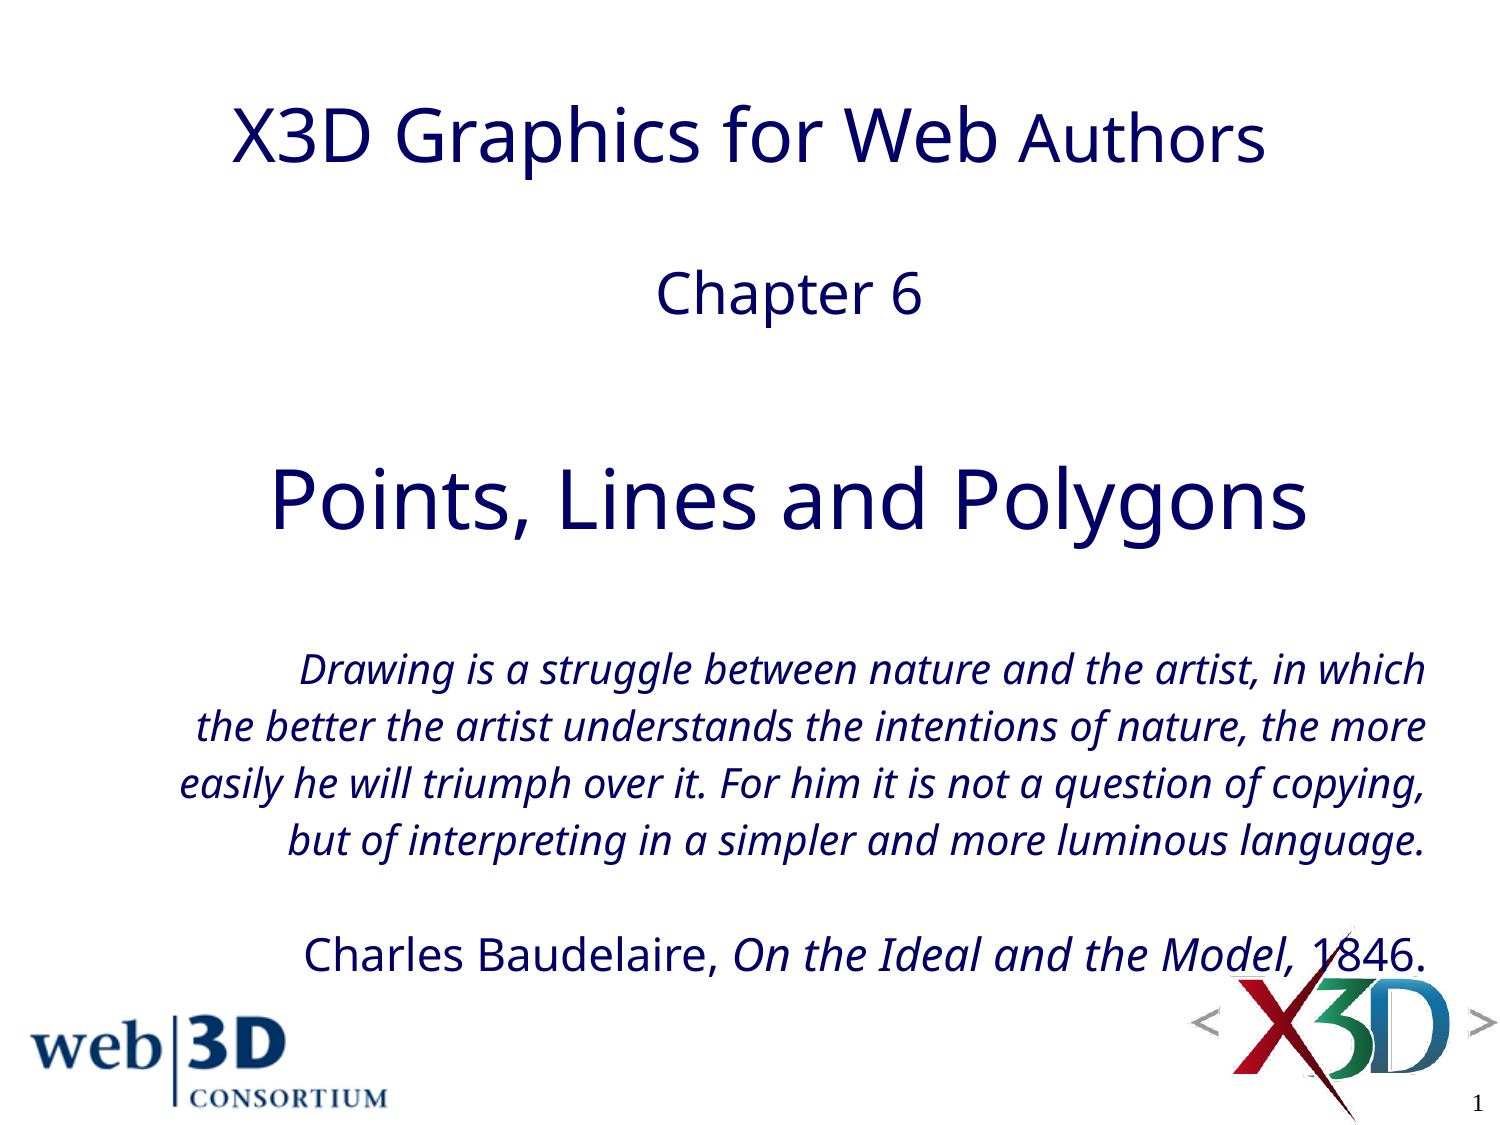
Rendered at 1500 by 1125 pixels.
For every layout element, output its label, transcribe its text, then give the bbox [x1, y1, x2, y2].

picture [1187, 926, 1500, 1125]
picture [12, 998, 413, 1118]
title X3D Graphics for Web Authors [112, 29, 1388, 233]
subtitle Chapter 6 Points, Lines and Polygons Drawing is a struggle between nature and the artist, in which the better the artist understands the intentions of nature, the more easily he will triumph over it. For him it is not a question of copying, but of interpreting in a simpler and more luminous language. Charles Baudelaire, On the Ideal and the Model, 1846. [77, 237, 1428, 1000]
